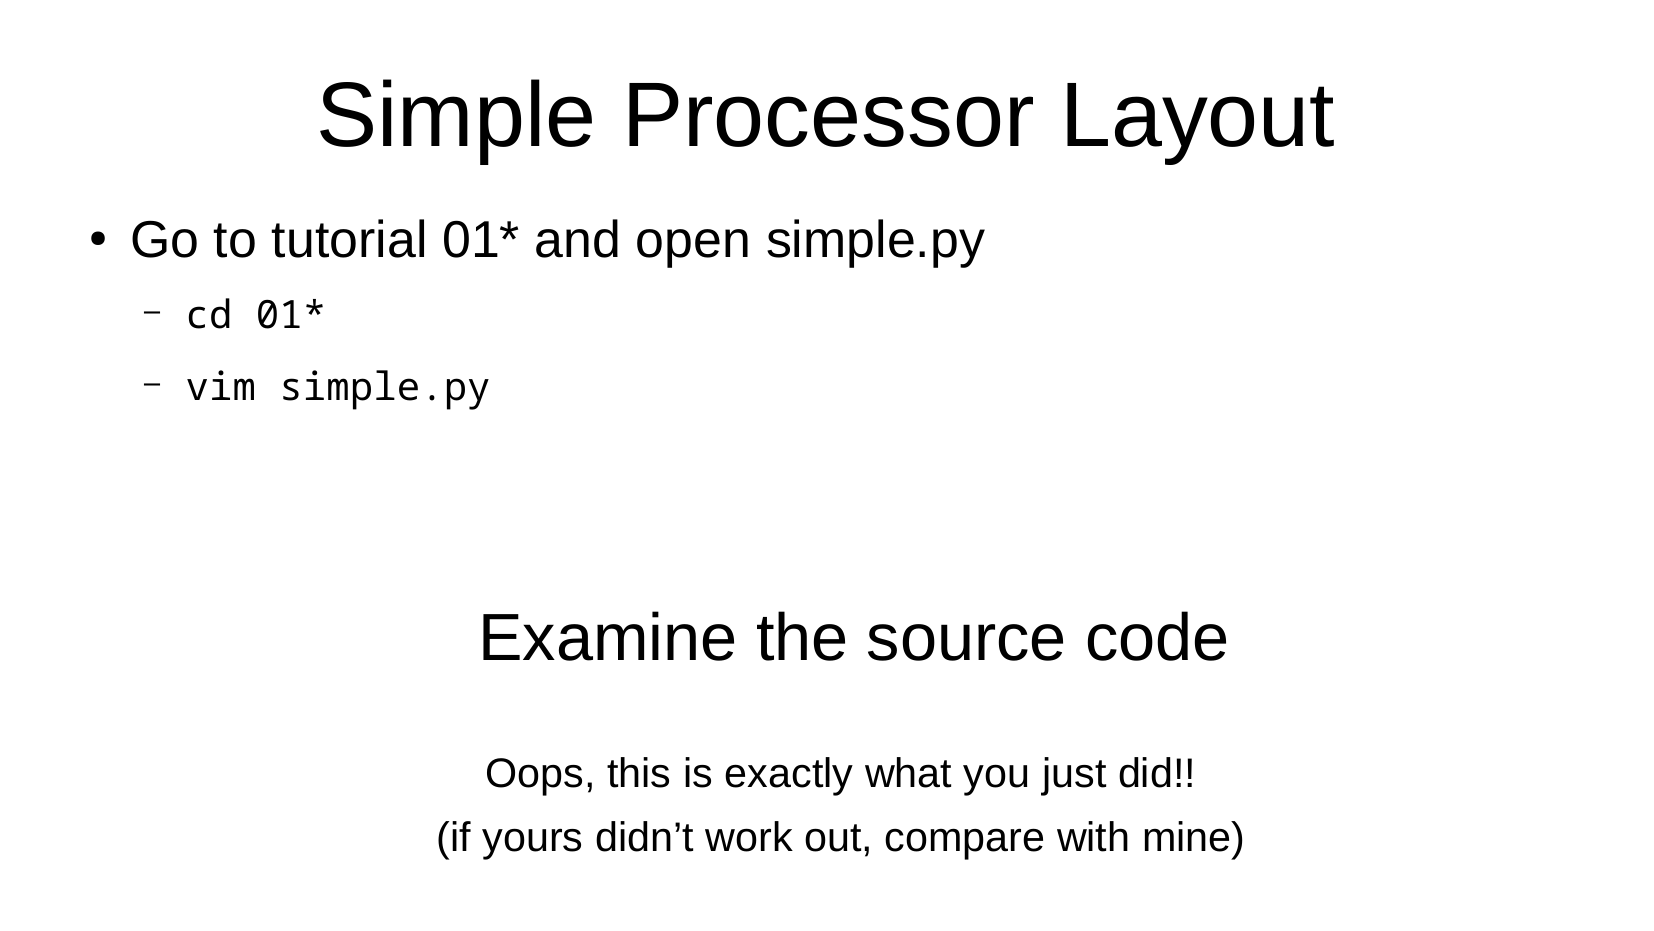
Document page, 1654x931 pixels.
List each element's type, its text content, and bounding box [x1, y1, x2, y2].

list Oops, this is exactly what you just did!! (if yours didn’t work out, compare with mine) [75, 750, 1564, 862]
title Simple Processor Layout [82, 37, 1571, 193]
list Examine the source code [75, 600, 1564, 712]
list Go to tutorial 01* and open simple.py cd 01* vim simple.py [75, 210, 1564, 413]
